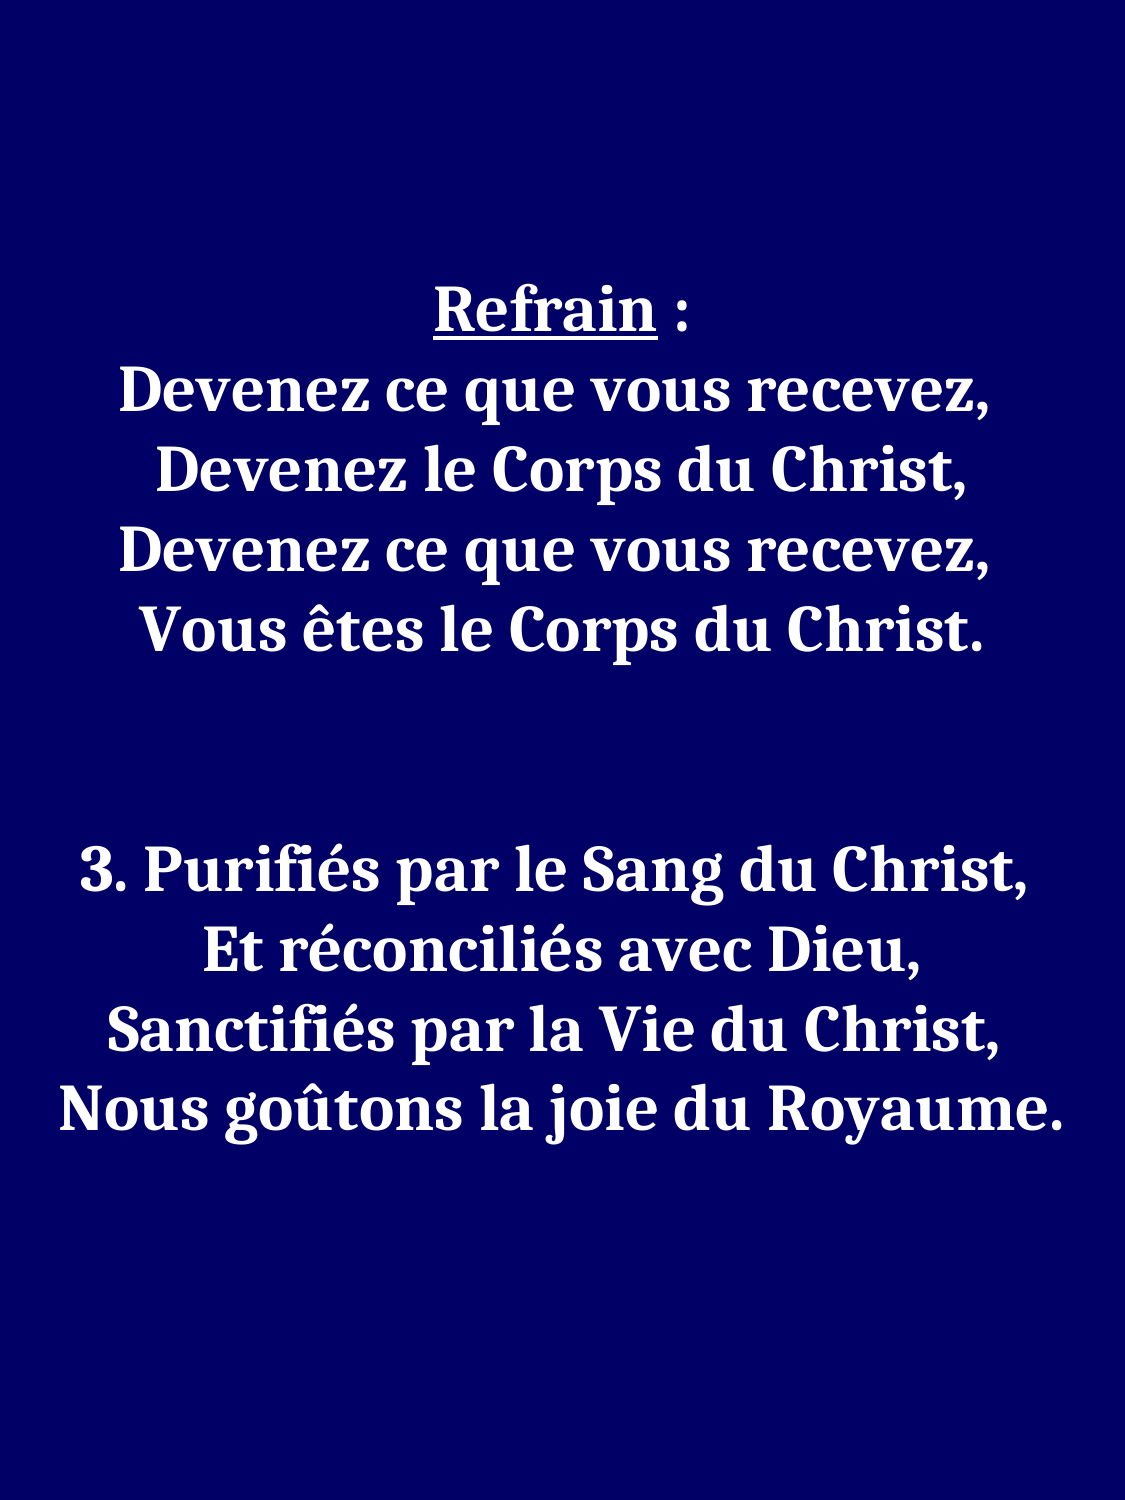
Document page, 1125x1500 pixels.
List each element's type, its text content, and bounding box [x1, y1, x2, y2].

text_box Refrain : Devenez ce que vous recevez, Devenez le Corps du Christ, Devenez ce que vous recevez, Vous êtes le Corps du Christ. 3. Purifiés par le Sang du Christ, Et réconciliés avec Dieu, Sanctifiés par la Vie du Christ, Nous goûtons la joie du Royaume. [0, 136, 1125, 1232]
